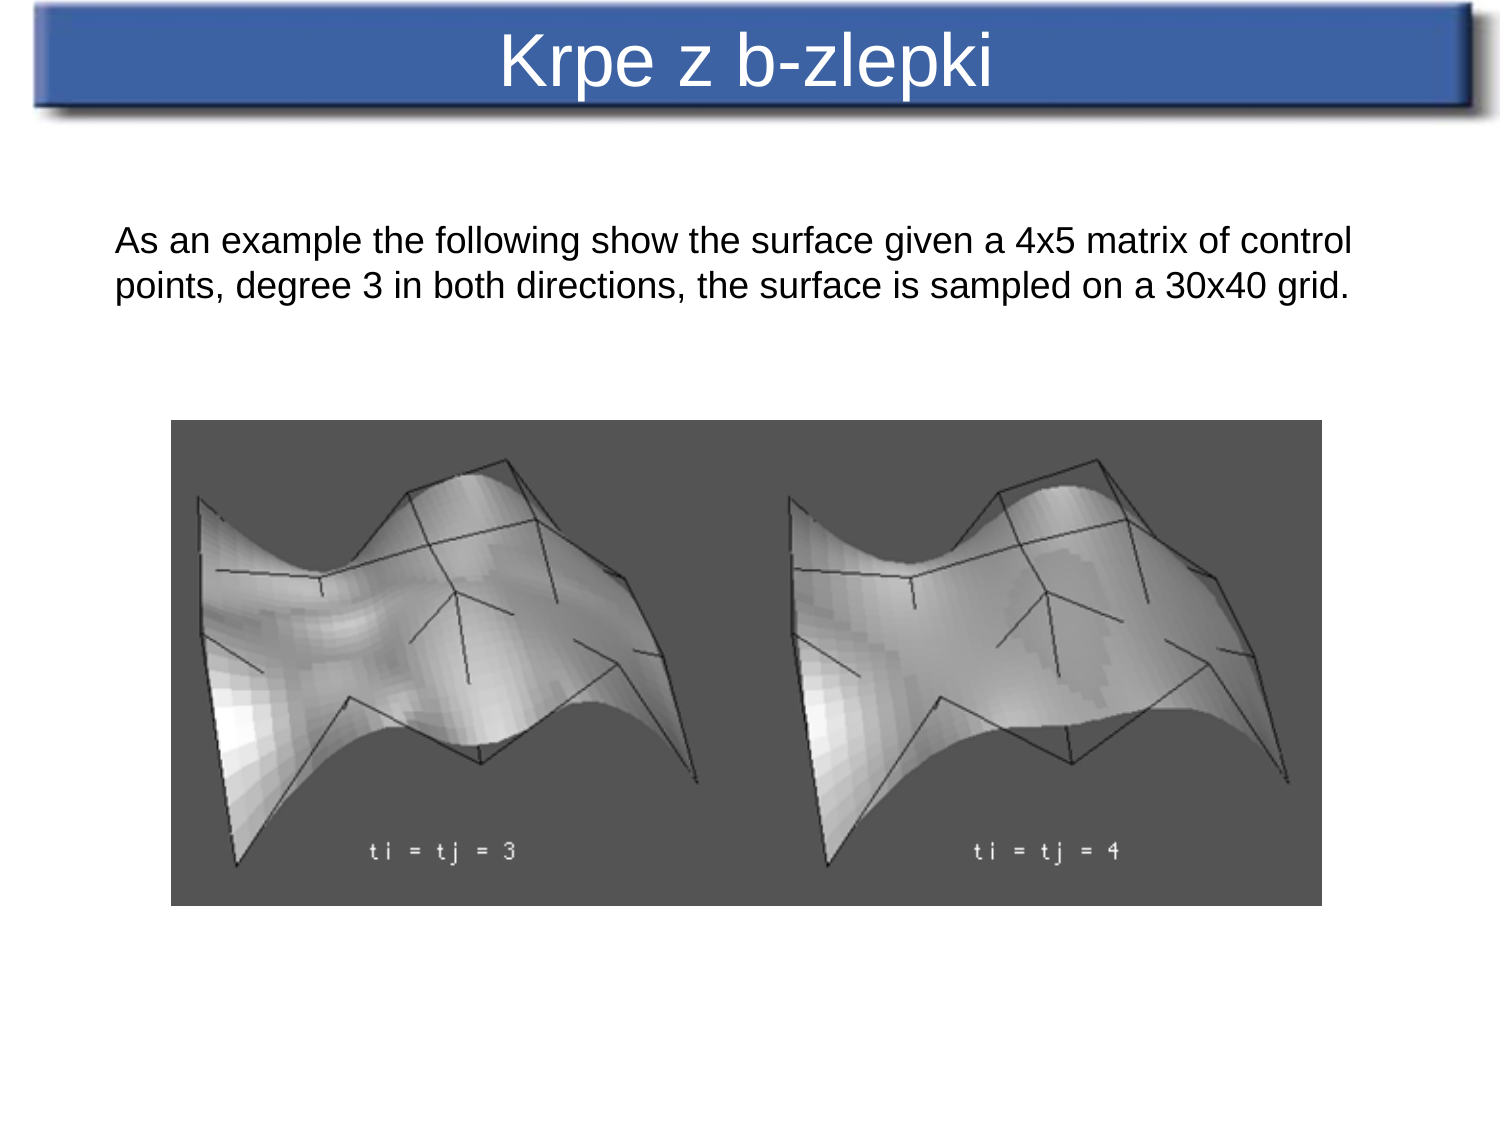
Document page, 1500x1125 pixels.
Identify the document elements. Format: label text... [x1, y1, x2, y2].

picture [171, 420, 1322, 906]
text_box As an example the following show the surface given a 4x5 matrix of control points, degree 3 in both directions, the surface is sampled on a 30x40 grid. [100, 207, 1436, 314]
picture [32, 0, 1500, 127]
title Krpe z b-zlepki [0, 0, 1493, 114]
